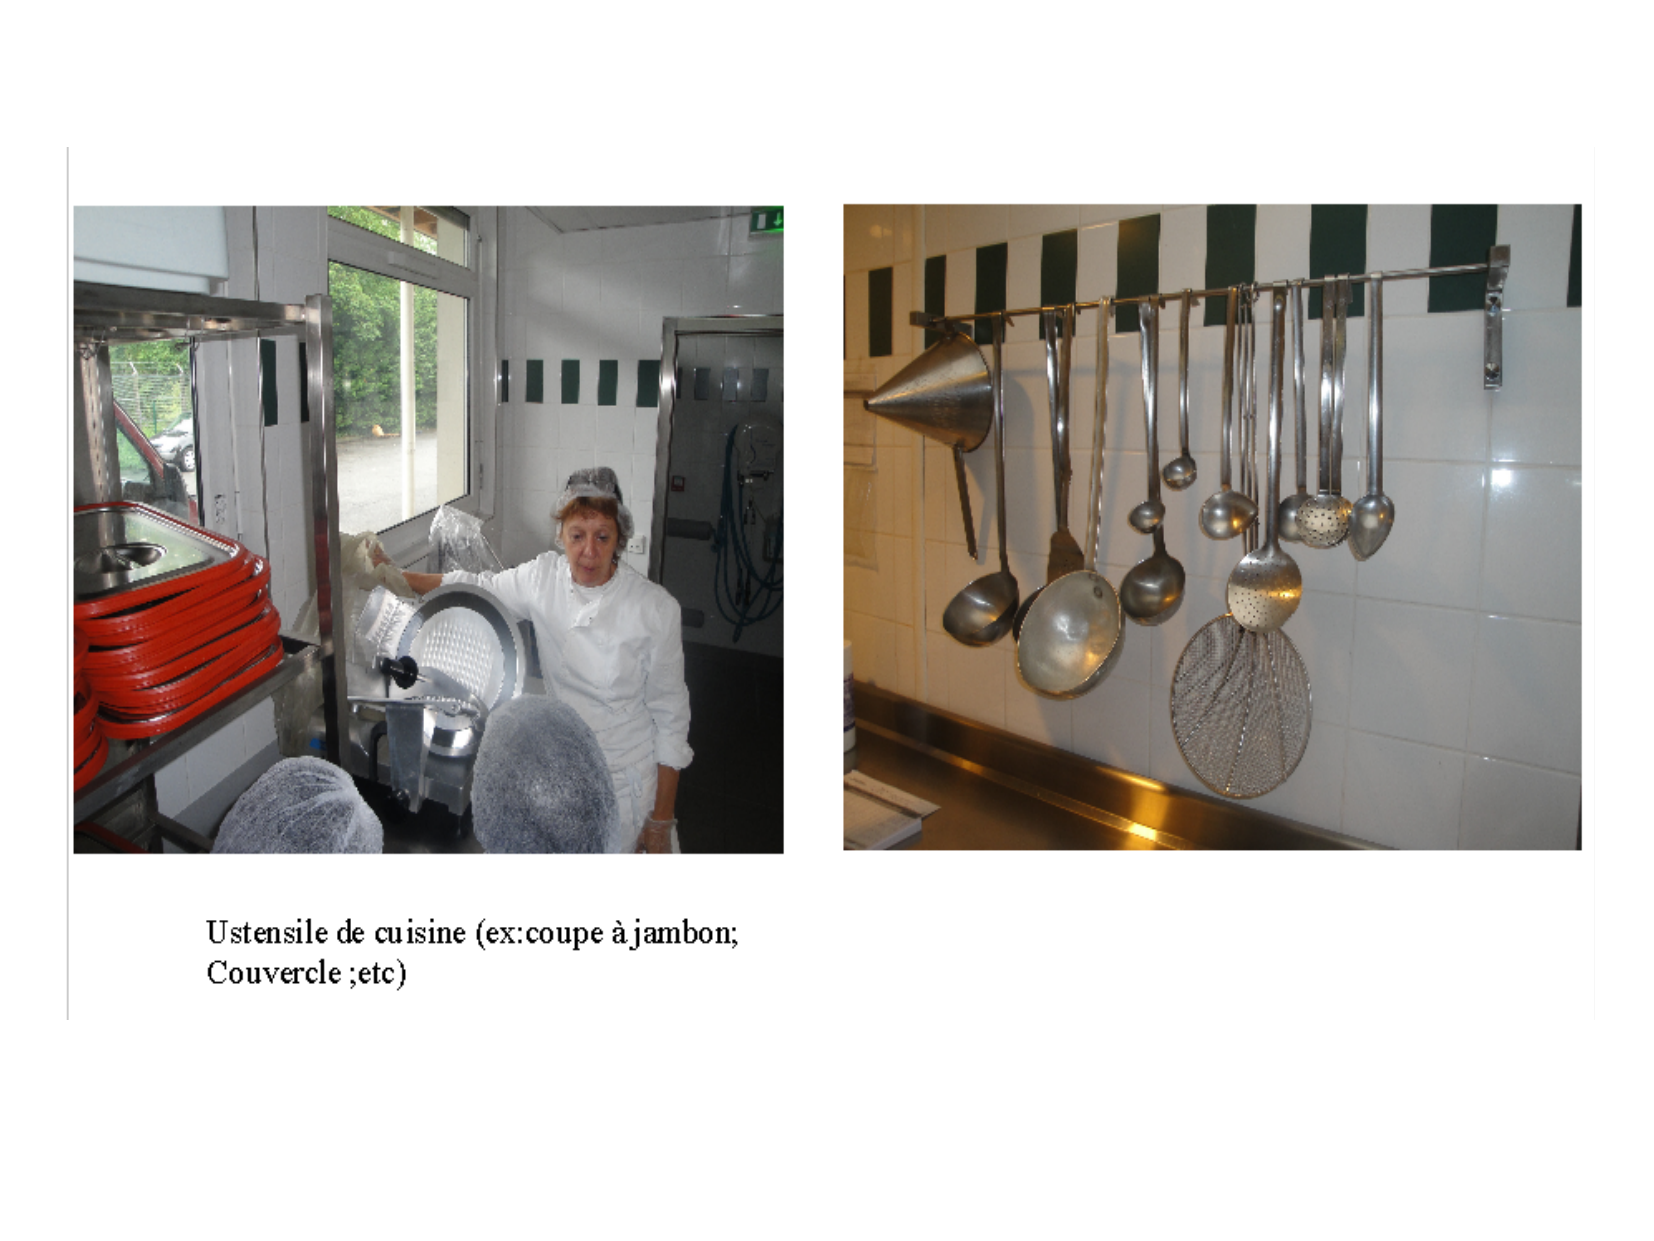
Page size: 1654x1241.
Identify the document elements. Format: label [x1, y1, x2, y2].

picture [53, 147, 1595, 1020]
